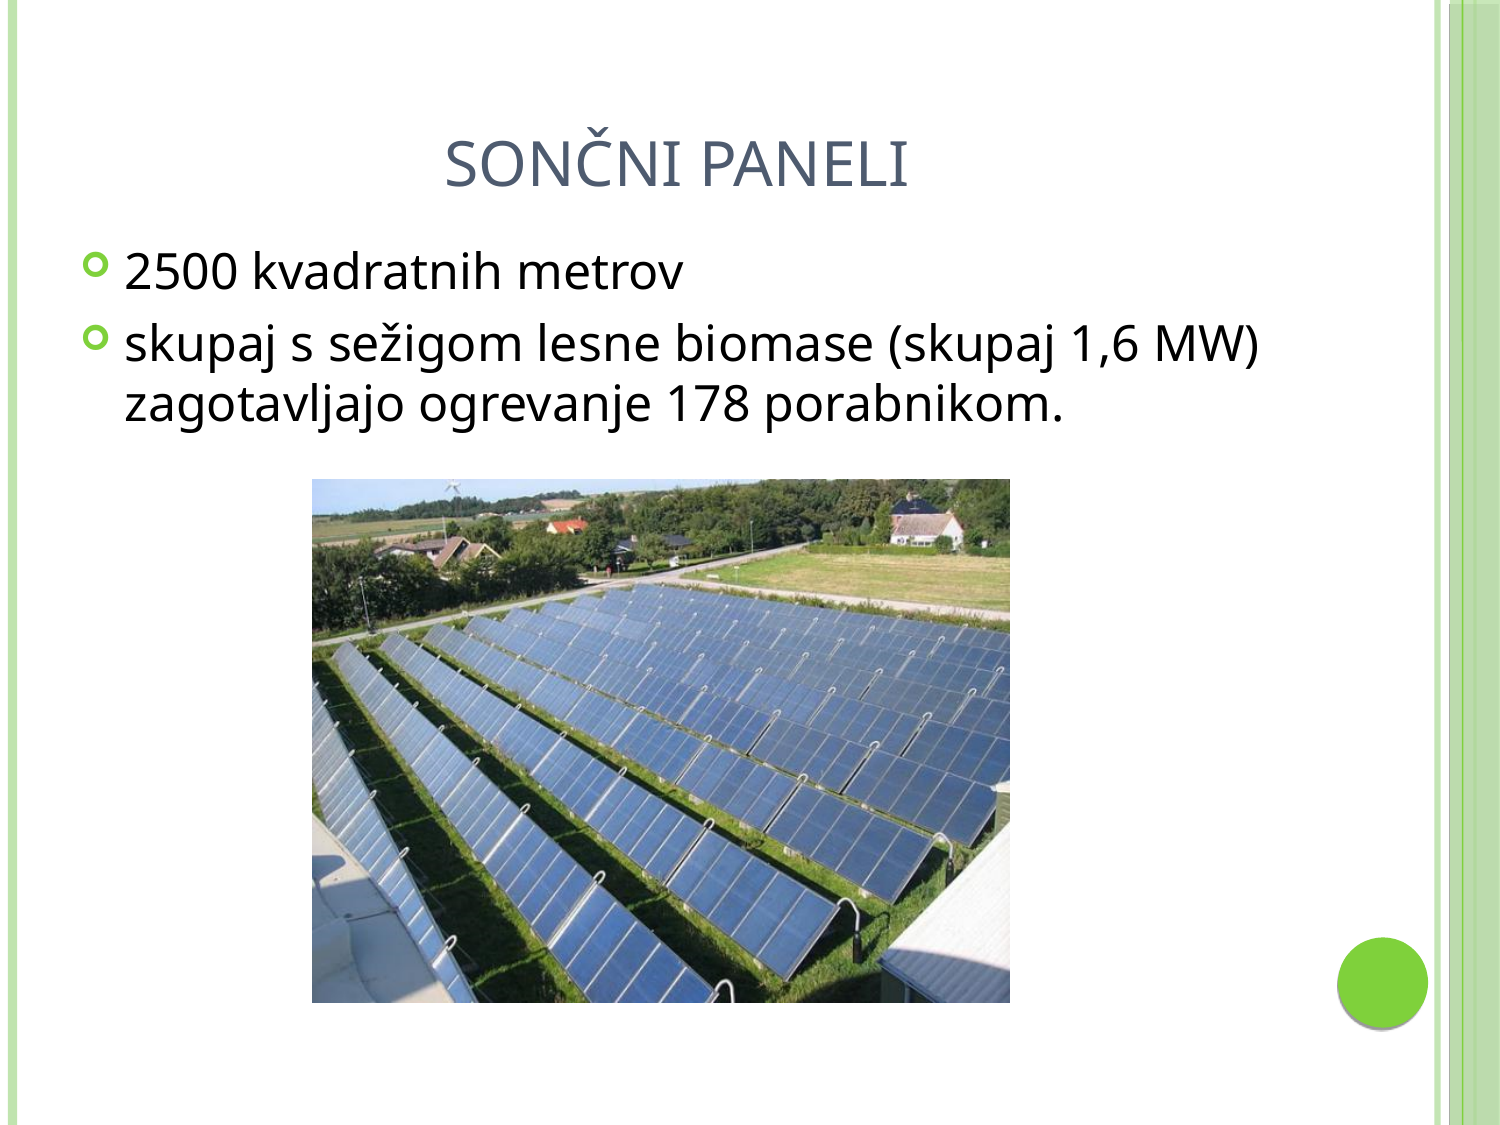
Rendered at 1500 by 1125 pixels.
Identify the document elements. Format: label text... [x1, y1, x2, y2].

picture [312, 479, 1010, 1003]
title Sončni paneli [64, 19, 1290, 207]
list 2500 kvadratnih metrov skupaj s sežigom lesne biomase (skupaj 1,6 MW) zagotavljajo ogrevanje 178 porabnikom. [64, 231, 1290, 1032]
